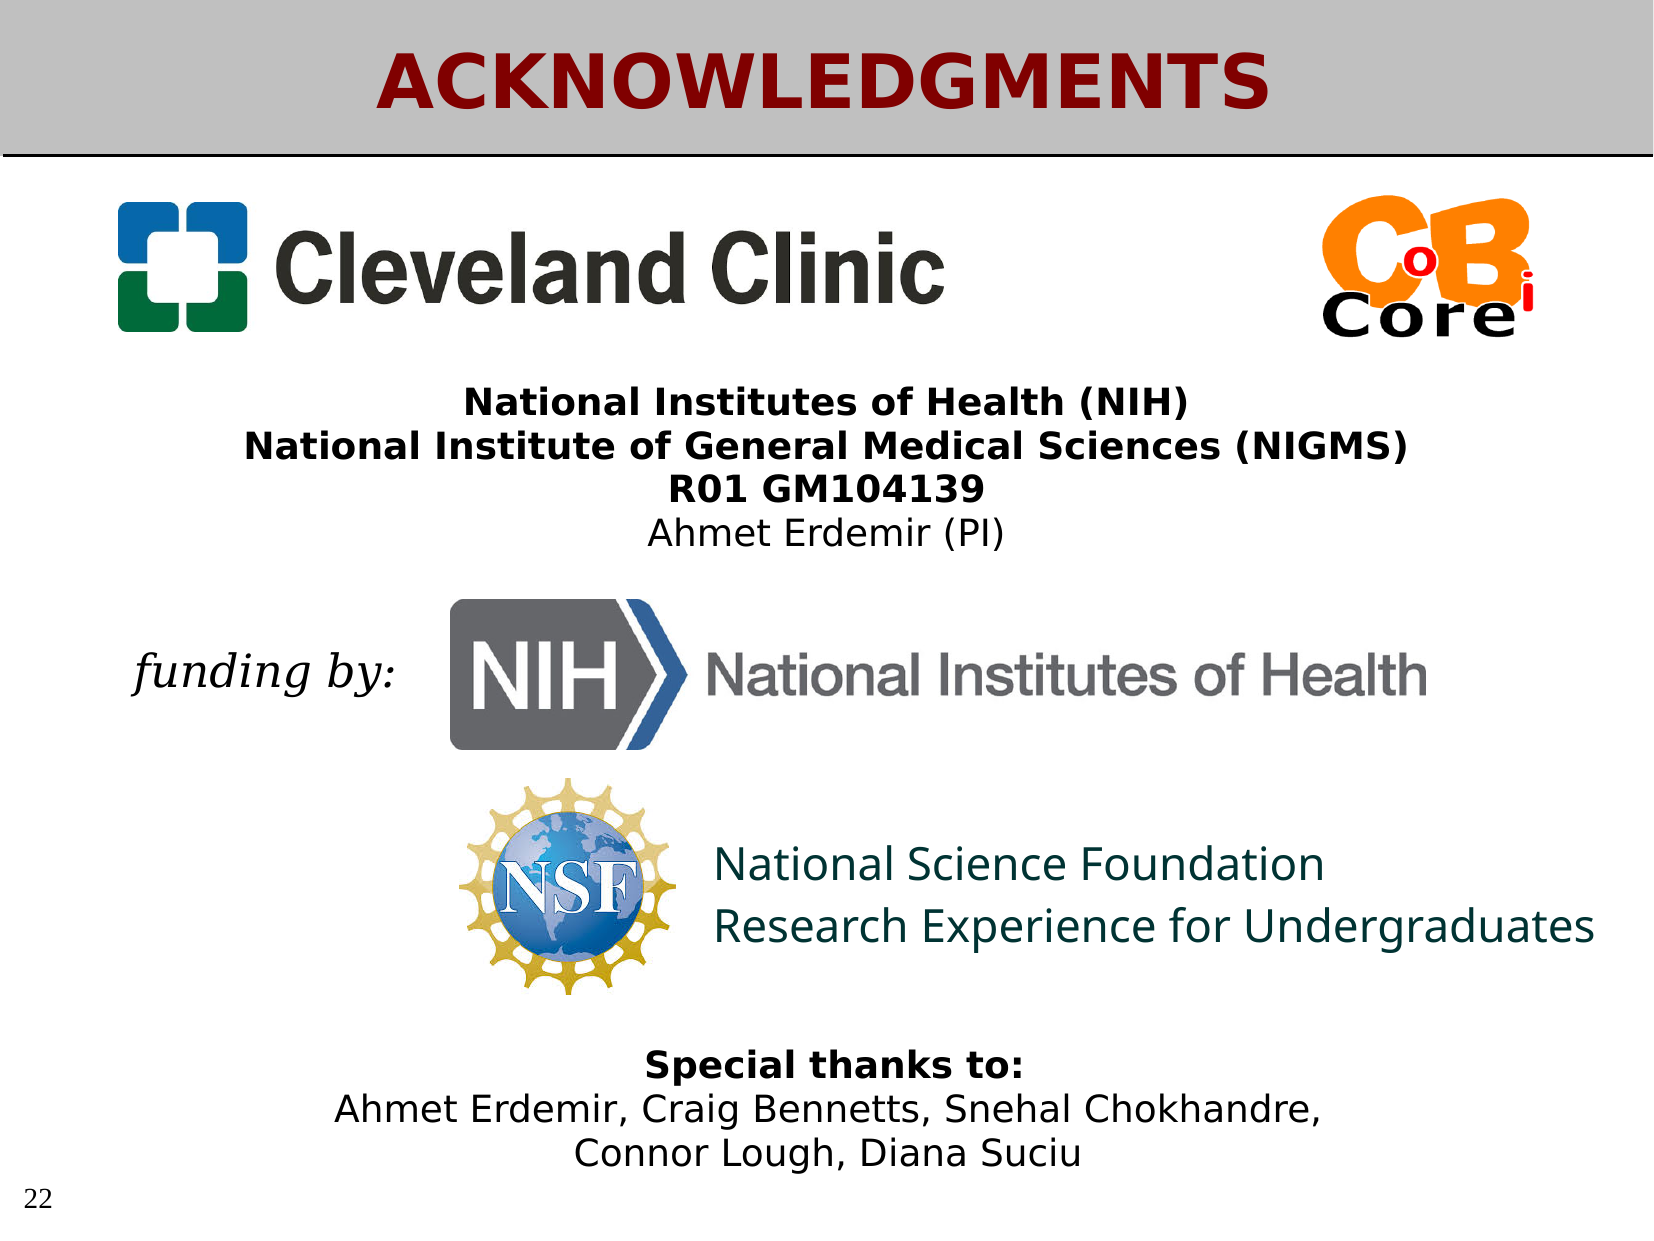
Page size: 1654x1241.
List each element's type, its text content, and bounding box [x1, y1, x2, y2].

text_box funding by: [118, 637, 413, 706]
text_box National Science Foundation Research Experience for Undergraduates [698, 824, 1541, 951]
picture [1318, 193, 1538, 341]
text_box ACKNOWLEDGMENTS [0, 31, 1651, 134]
picture [450, 599, 1426, 751]
text_box [0, 0, 1654, 156]
text_box Special thanks to: Ahmet Erdemir, Craig Bennetts, Snehal Chokhandre, Connor Lough, Diana Suciu [319, 1036, 1351, 1183]
text_box National Institutes of Health (NIH) National Institute of General Medical Sciences (NIGMS) R01 GM104139 Ahmet Erdemir (PI) [228, 373, 1426, 563]
picture [459, 778, 676, 995]
picture [118, 202, 944, 332]
